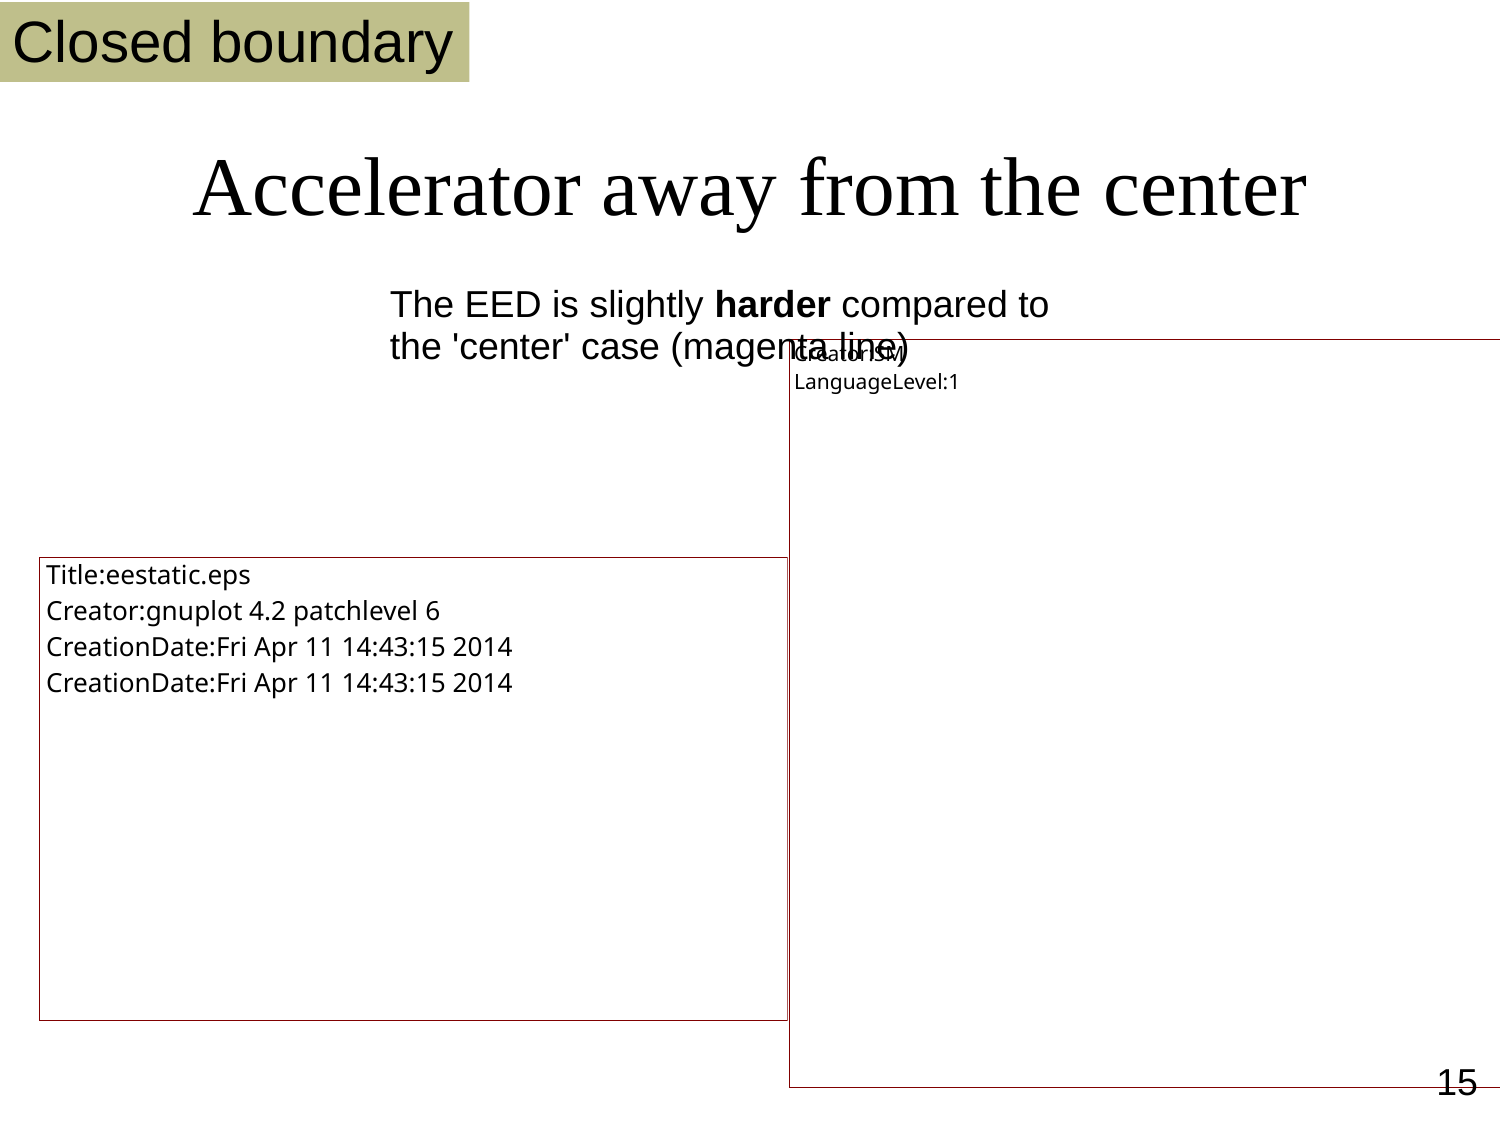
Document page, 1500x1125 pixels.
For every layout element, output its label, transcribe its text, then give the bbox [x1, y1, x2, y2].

text_box <number> [1356, 1054, 1500, 1125]
title Accelerator away from the center [110, 93, 1392, 282]
text_box Closed boundary [0, 2, 470, 82]
text_box The EED is slightly harder compared to the 'center' case (magenta line) [375, 276, 1075, 376]
picture [37, 337, 1500, 1088]
